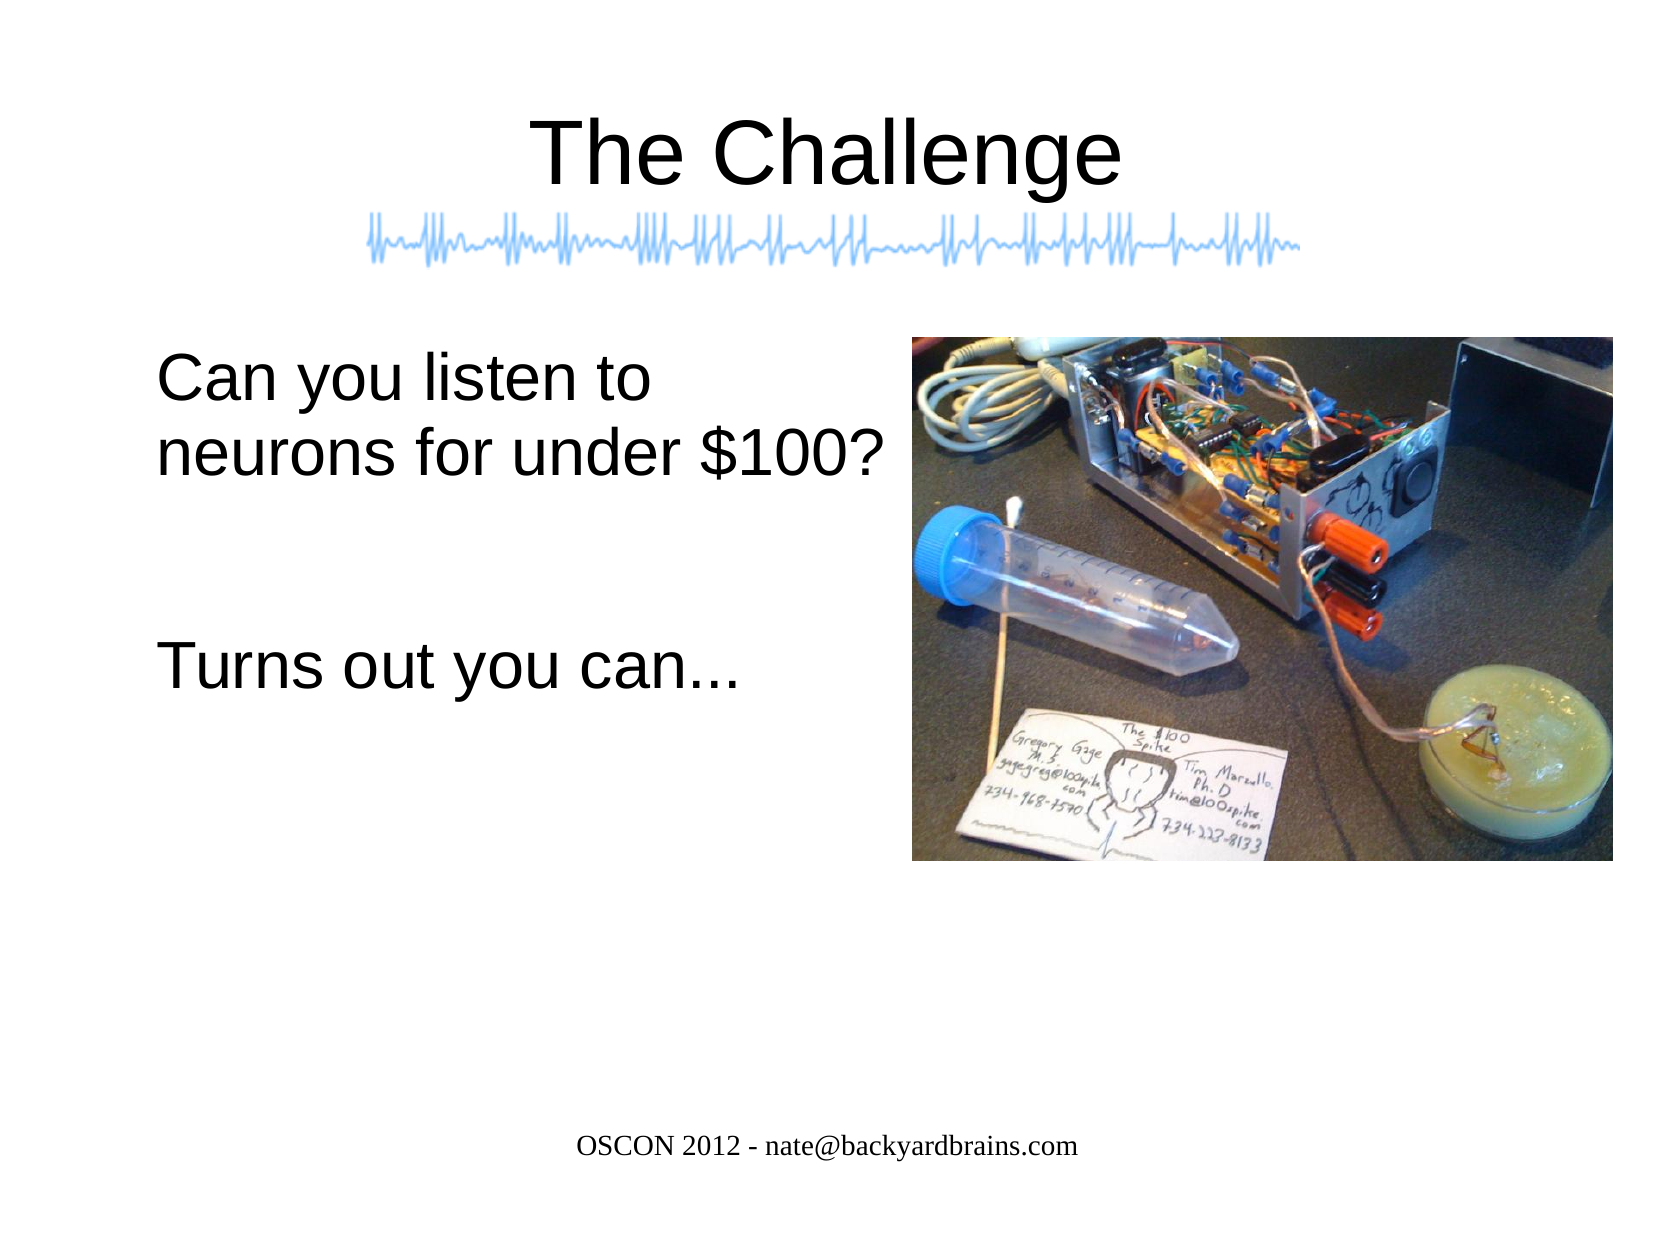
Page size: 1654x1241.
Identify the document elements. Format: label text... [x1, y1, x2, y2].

picture [912, 337, 1613, 861]
list Turns out you can... [85, 628, 904, 863]
list Can you listen to neurons for under $100? [85, 340, 904, 575]
picture [366, 209, 1300, 271]
title The Challenge [82, 56, 1571, 250]
